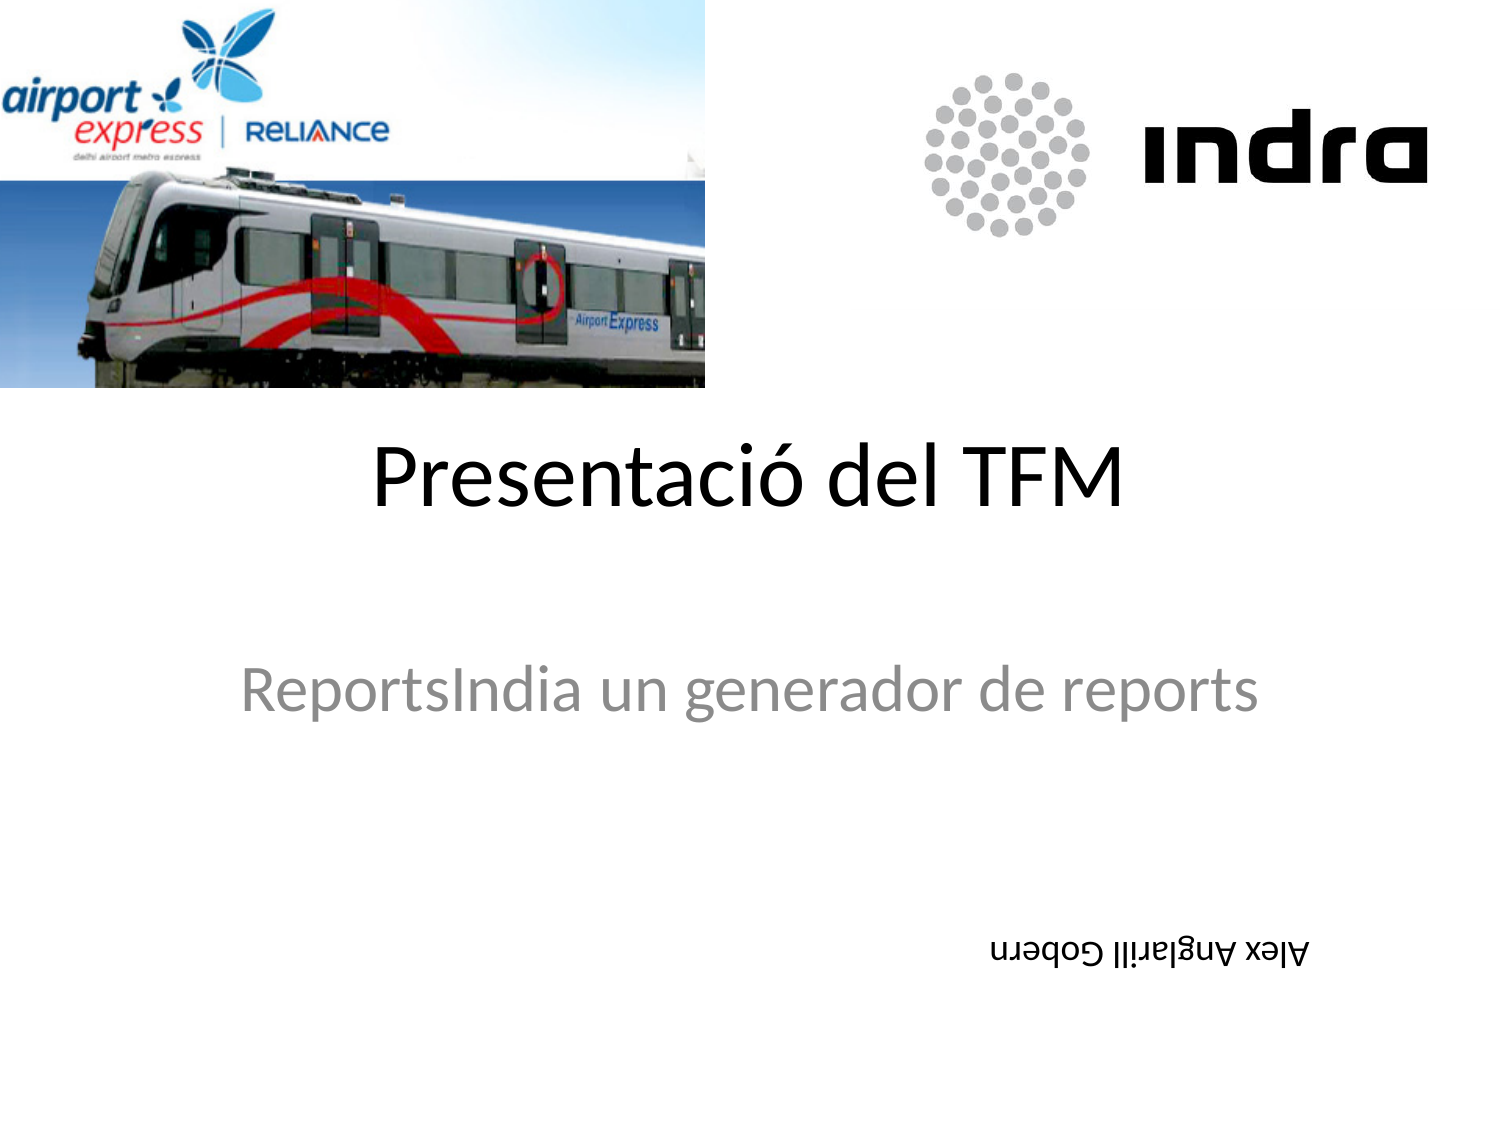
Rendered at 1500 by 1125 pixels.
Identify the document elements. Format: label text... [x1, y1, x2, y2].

picture [851, 0, 1500, 310]
text_box Alex Anglarill Gobern [974, 927, 1483, 988]
picture [0, 0, 705, 388]
subtitle ReportsIndia un generador de reports [225, 637, 1275, 925]
title Presentació del TFM [112, 349, 1388, 591]
